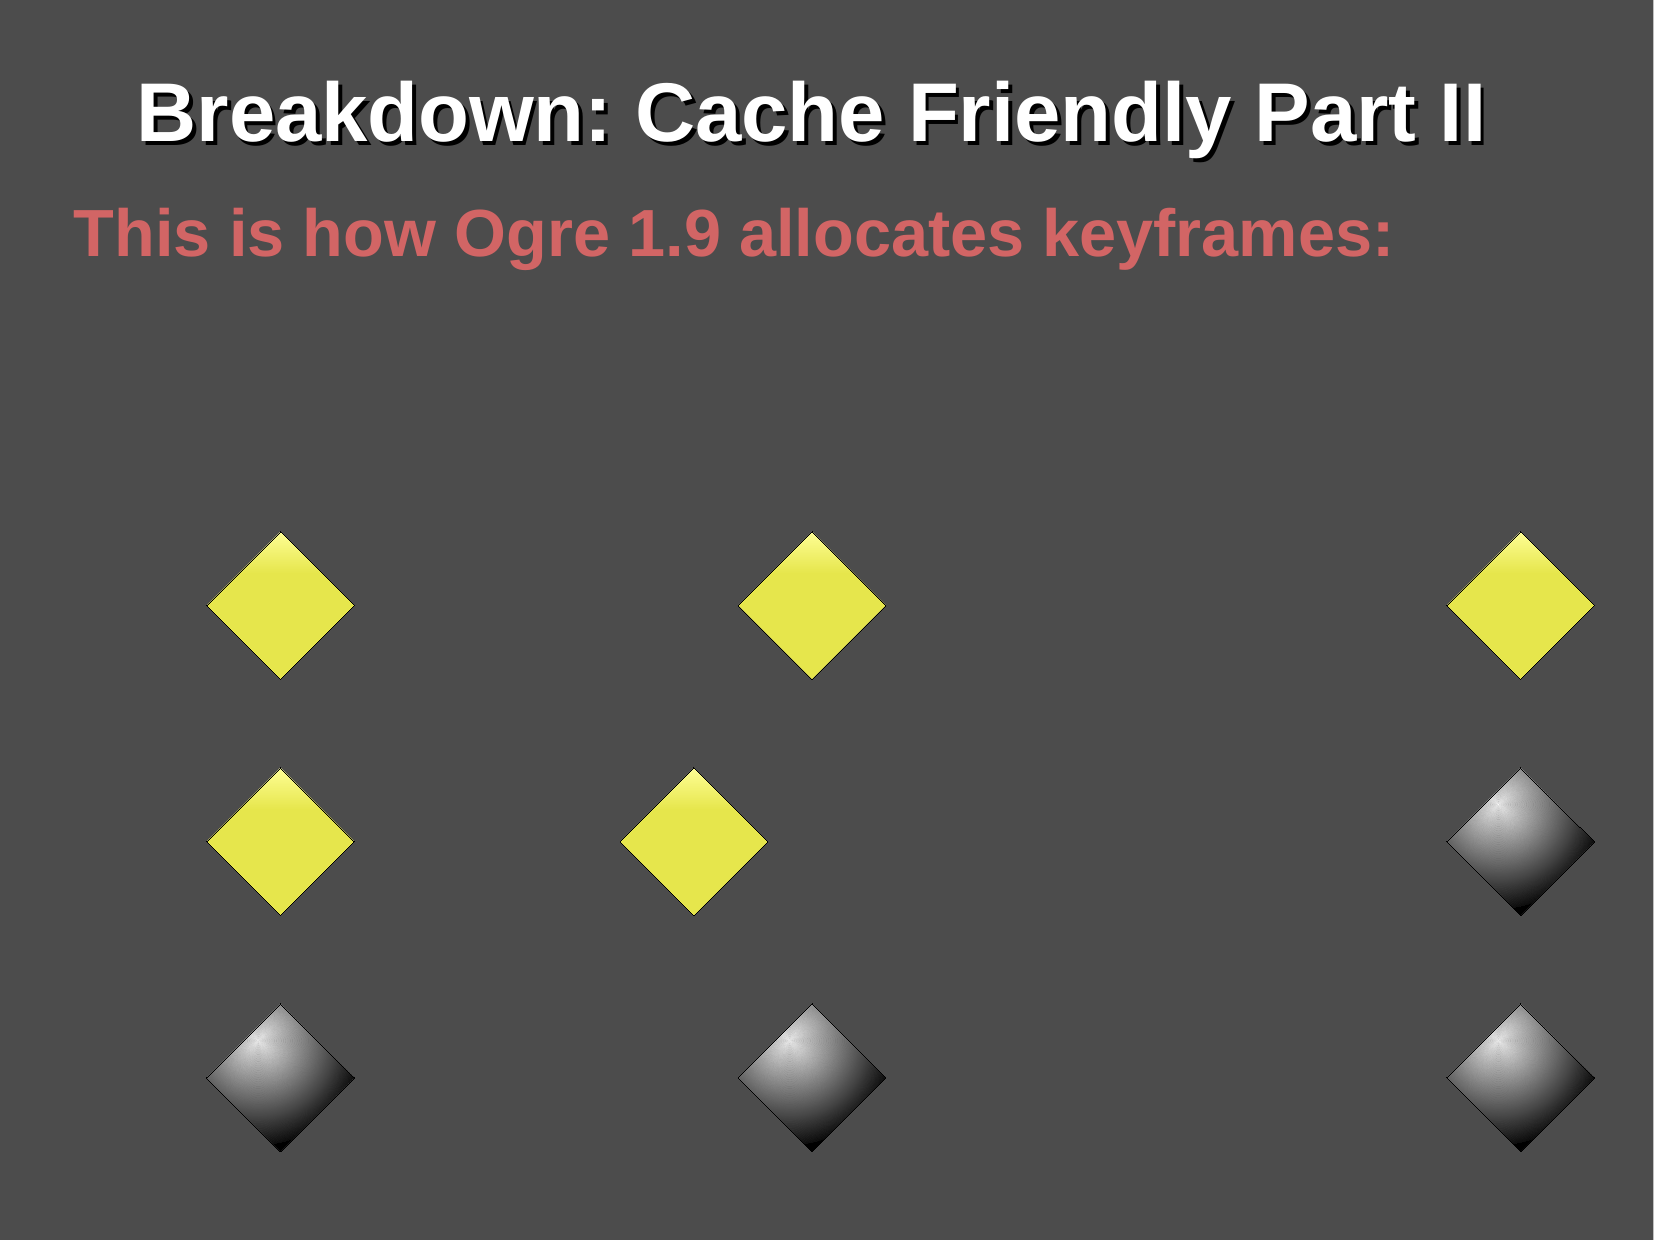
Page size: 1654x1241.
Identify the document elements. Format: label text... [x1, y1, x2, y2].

text_box [1446, 767, 1595, 916]
text_box [738, 1003, 886, 1152]
text_box [206, 531, 355, 680]
text_box [206, 767, 355, 916]
text_box [620, 767, 768, 916]
text_box [1446, 531, 1595, 680]
text_box [206, 1003, 355, 1152]
text_box [1446, 1003, 1595, 1152]
text_box This is how Ogre 1.9 allocates keyframes: [59, 188, 1565, 279]
text_box [738, 531, 886, 680]
text_box Breakdown: Cache Friendly Part II [88, 59, 1536, 168]
